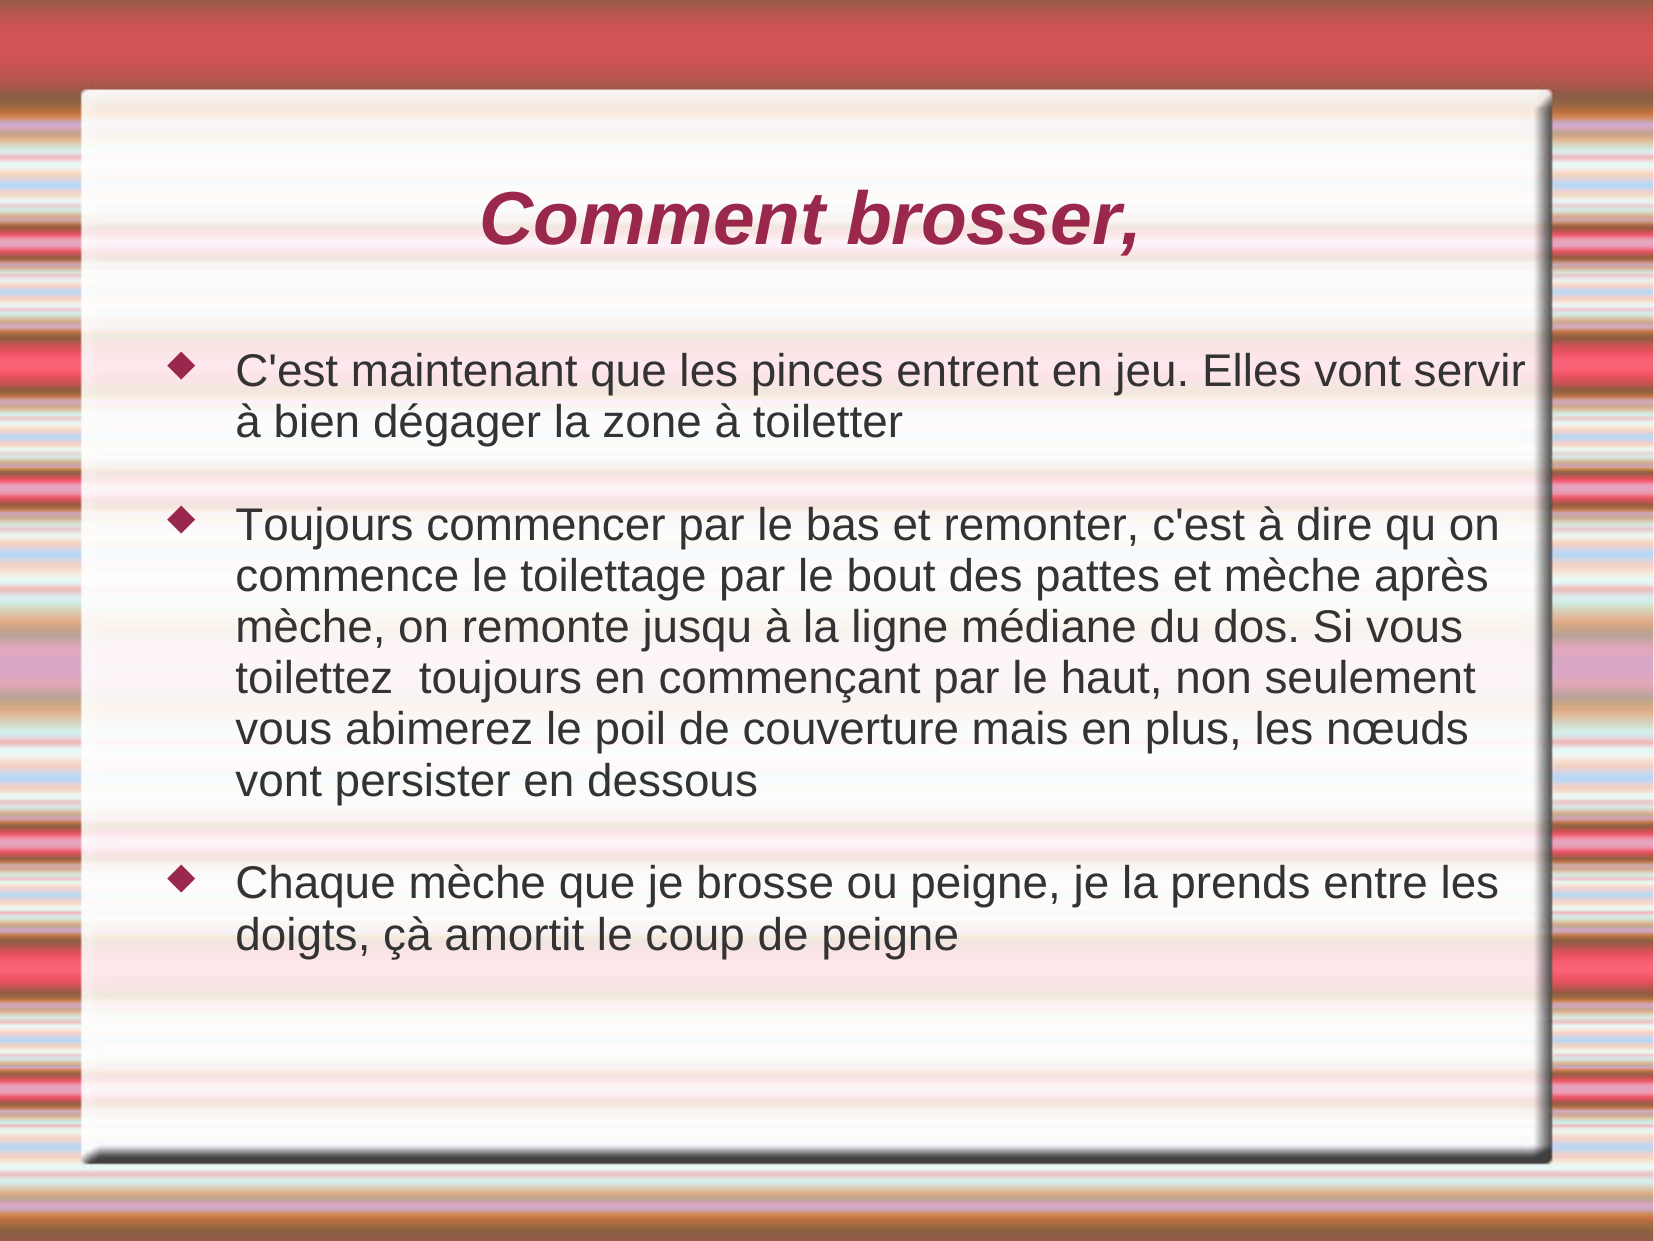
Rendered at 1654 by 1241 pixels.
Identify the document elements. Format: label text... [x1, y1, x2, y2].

list C'est maintenant que les pinces entrent en jeu. Elles vont servir à bien dégager la zone à toiletter Toujours commencer par le bas et remonter, c'est à dire qu on commence le toilettage par le bout des pattes et mèche après mèche, on remonte jusqu à la ligne médiane du dos. Si vous toilettez toujours en commençant par le haut, non seulement vous abimerez le poil de couverture mais en plus, les nœuds vont persister en dessous Chaque mèche que je brosse ou peigne, je la prends entre les doigts, çà amortit le coup de peigne [152, 344, 1534, 1127]
picture [0, 0, 1654, 1241]
title Comment brosser, [88, 114, 1534, 322]
